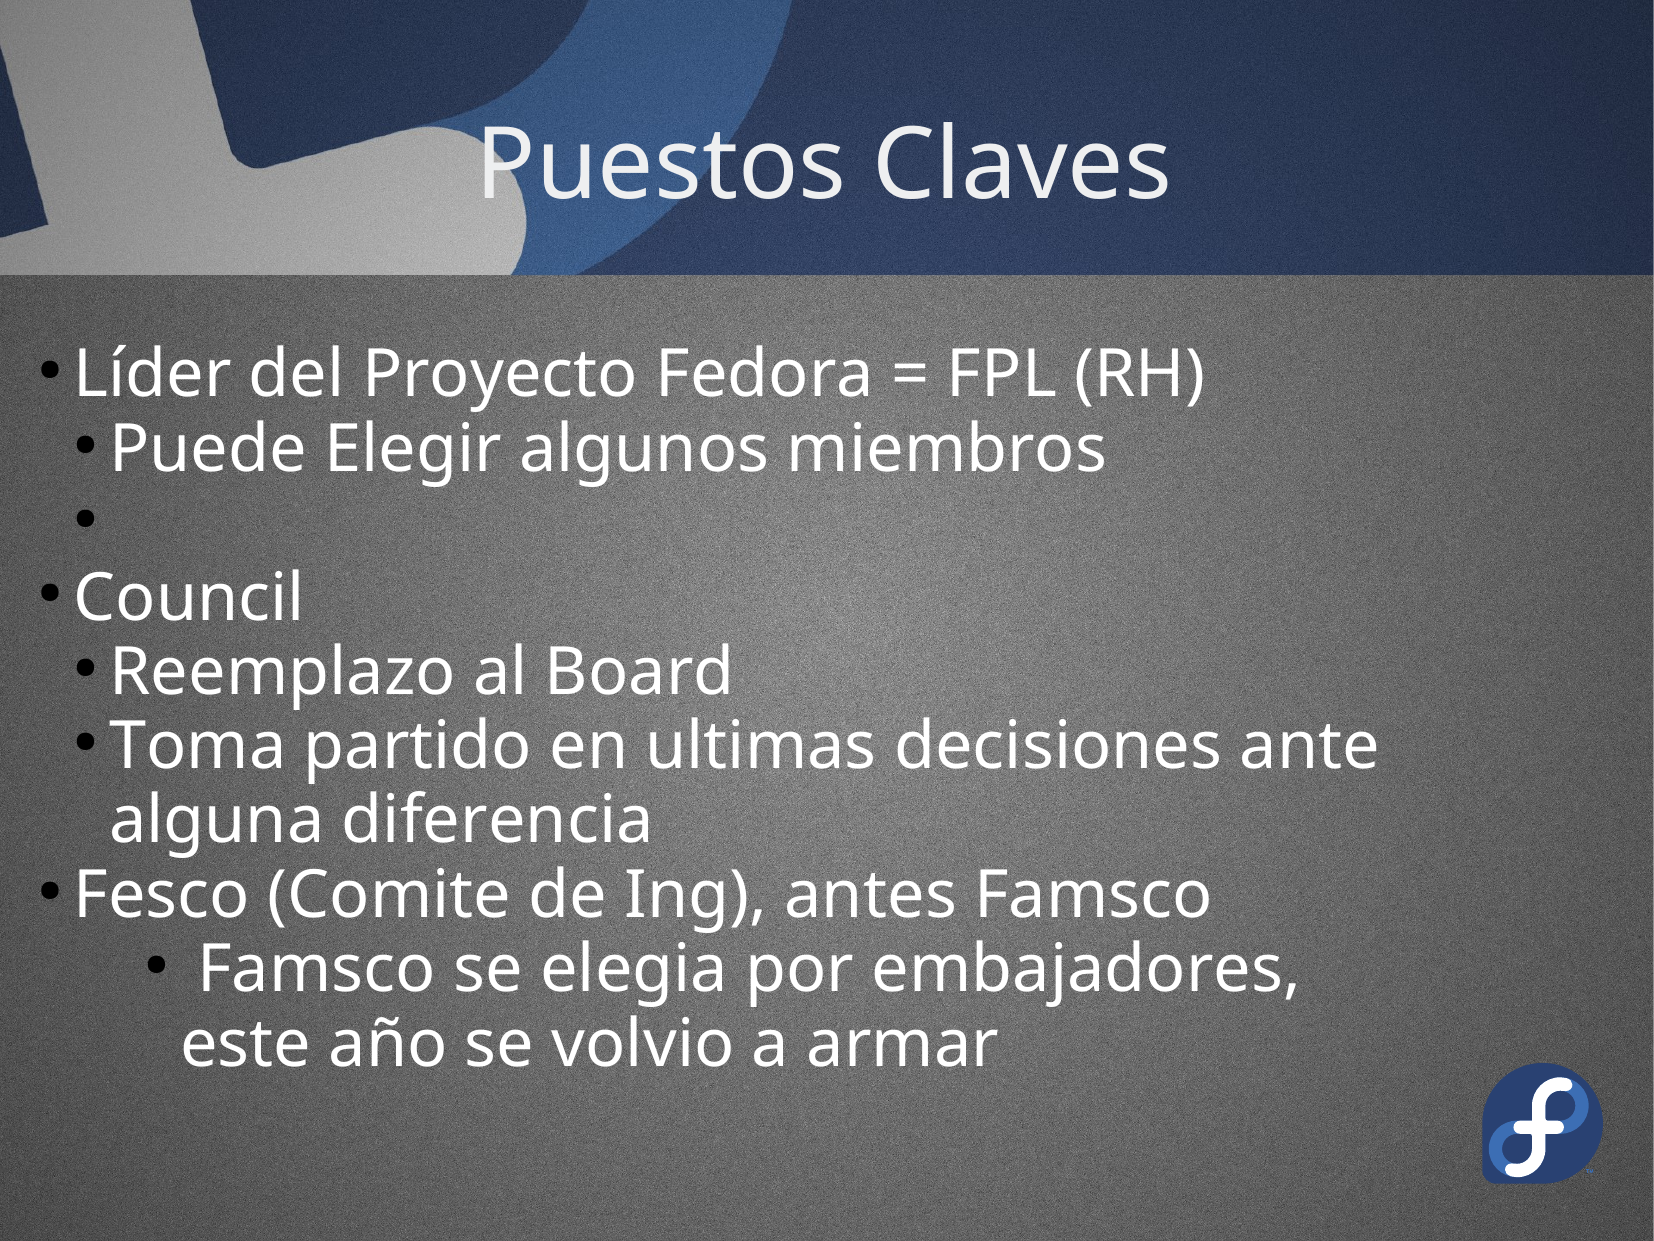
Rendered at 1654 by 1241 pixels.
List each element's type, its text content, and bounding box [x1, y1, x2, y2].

picture [0, 0, 1654, 1241]
text_box Puestos Claves [86, 59, 1563, 266]
text_box Líder del Proyecto Fedora = FPL (RH) Puede Elegir algunos miembros Council Reemplazo al Board Toma partido en ultimas decisiones ante alguna diferencia Fesco (Comite de Ing), antes Famsco Famsco se elegia por embajadores, este año se volvio a armar [23, 330, 1441, 1225]
